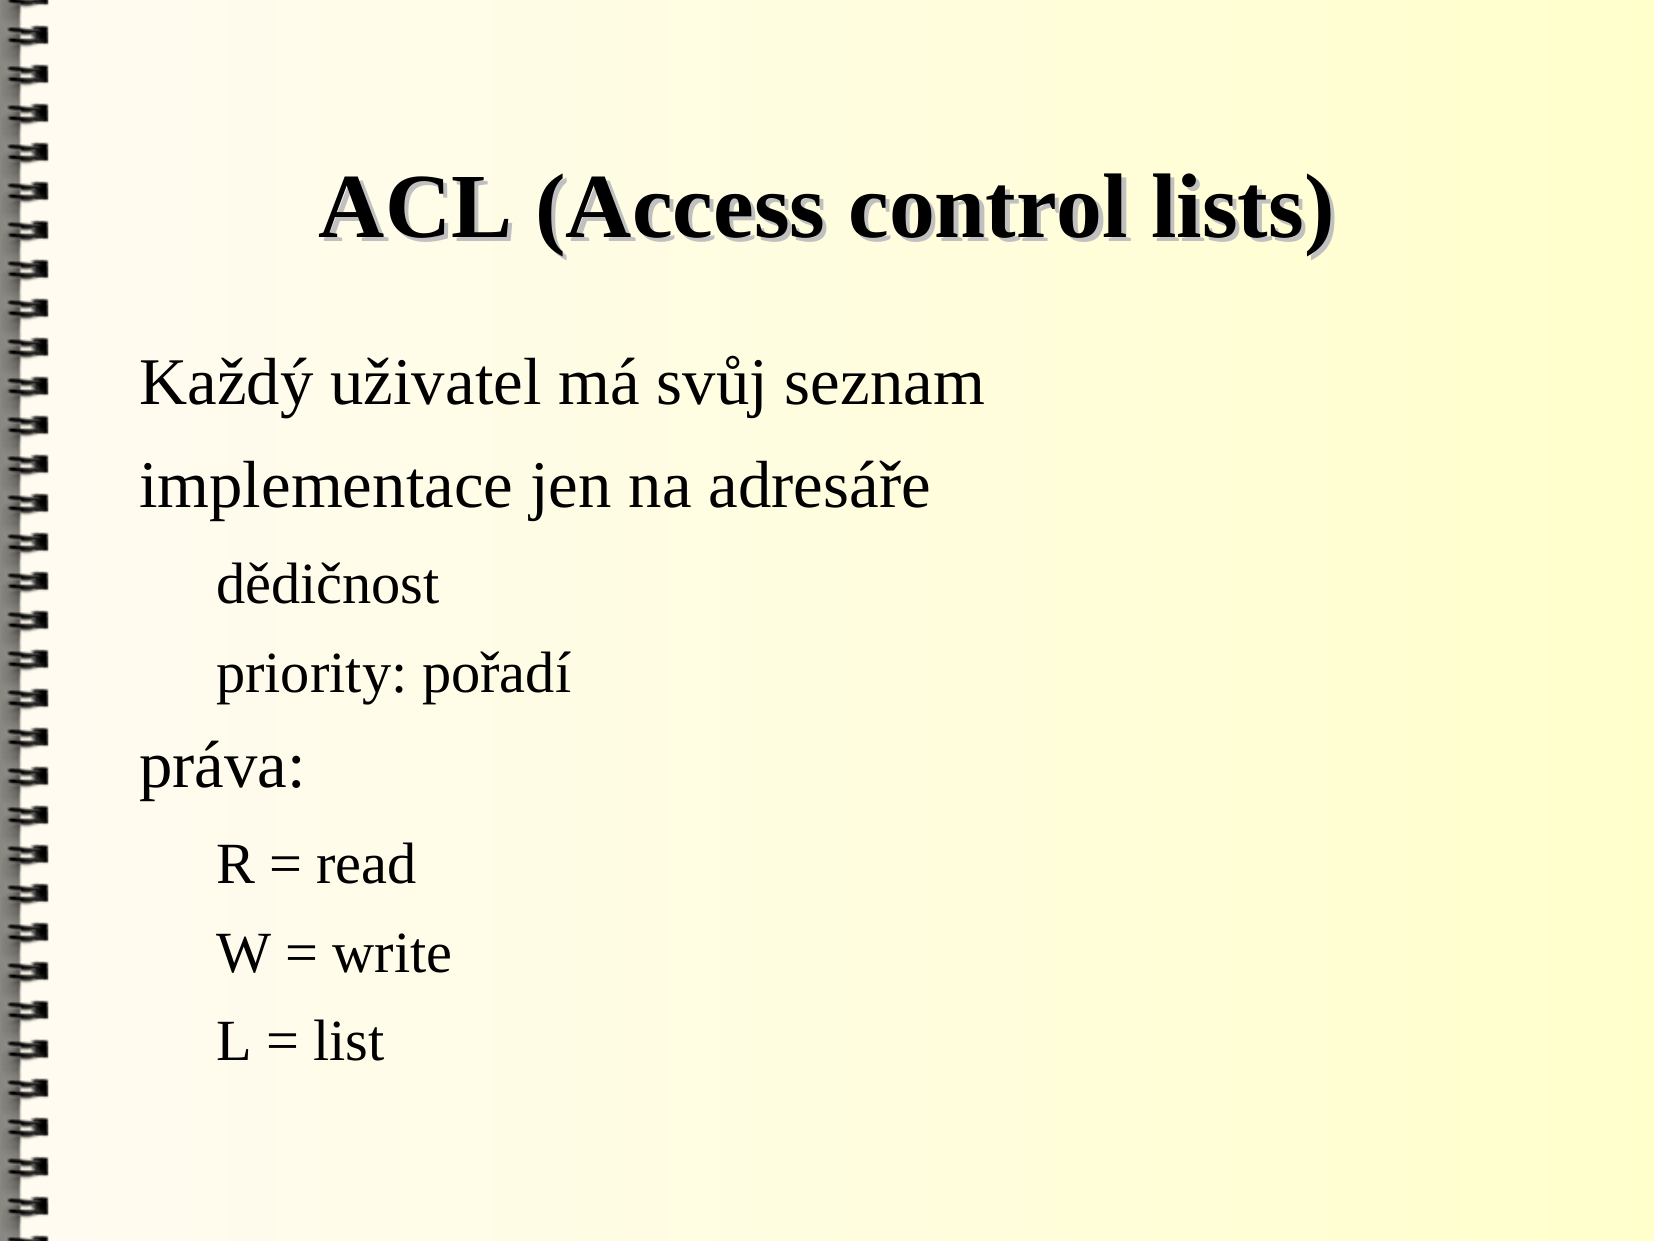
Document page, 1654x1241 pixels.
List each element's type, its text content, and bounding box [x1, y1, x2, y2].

list Každý uživatel má svůj seznam implementace jen na adresáře dědičnost priority: pořadí práva: R = read W = write L = list [121, 344, 1534, 1127]
picture [0, 0, 1654, 1241]
title ACL (Access control lists) [121, 102, 1534, 311]
